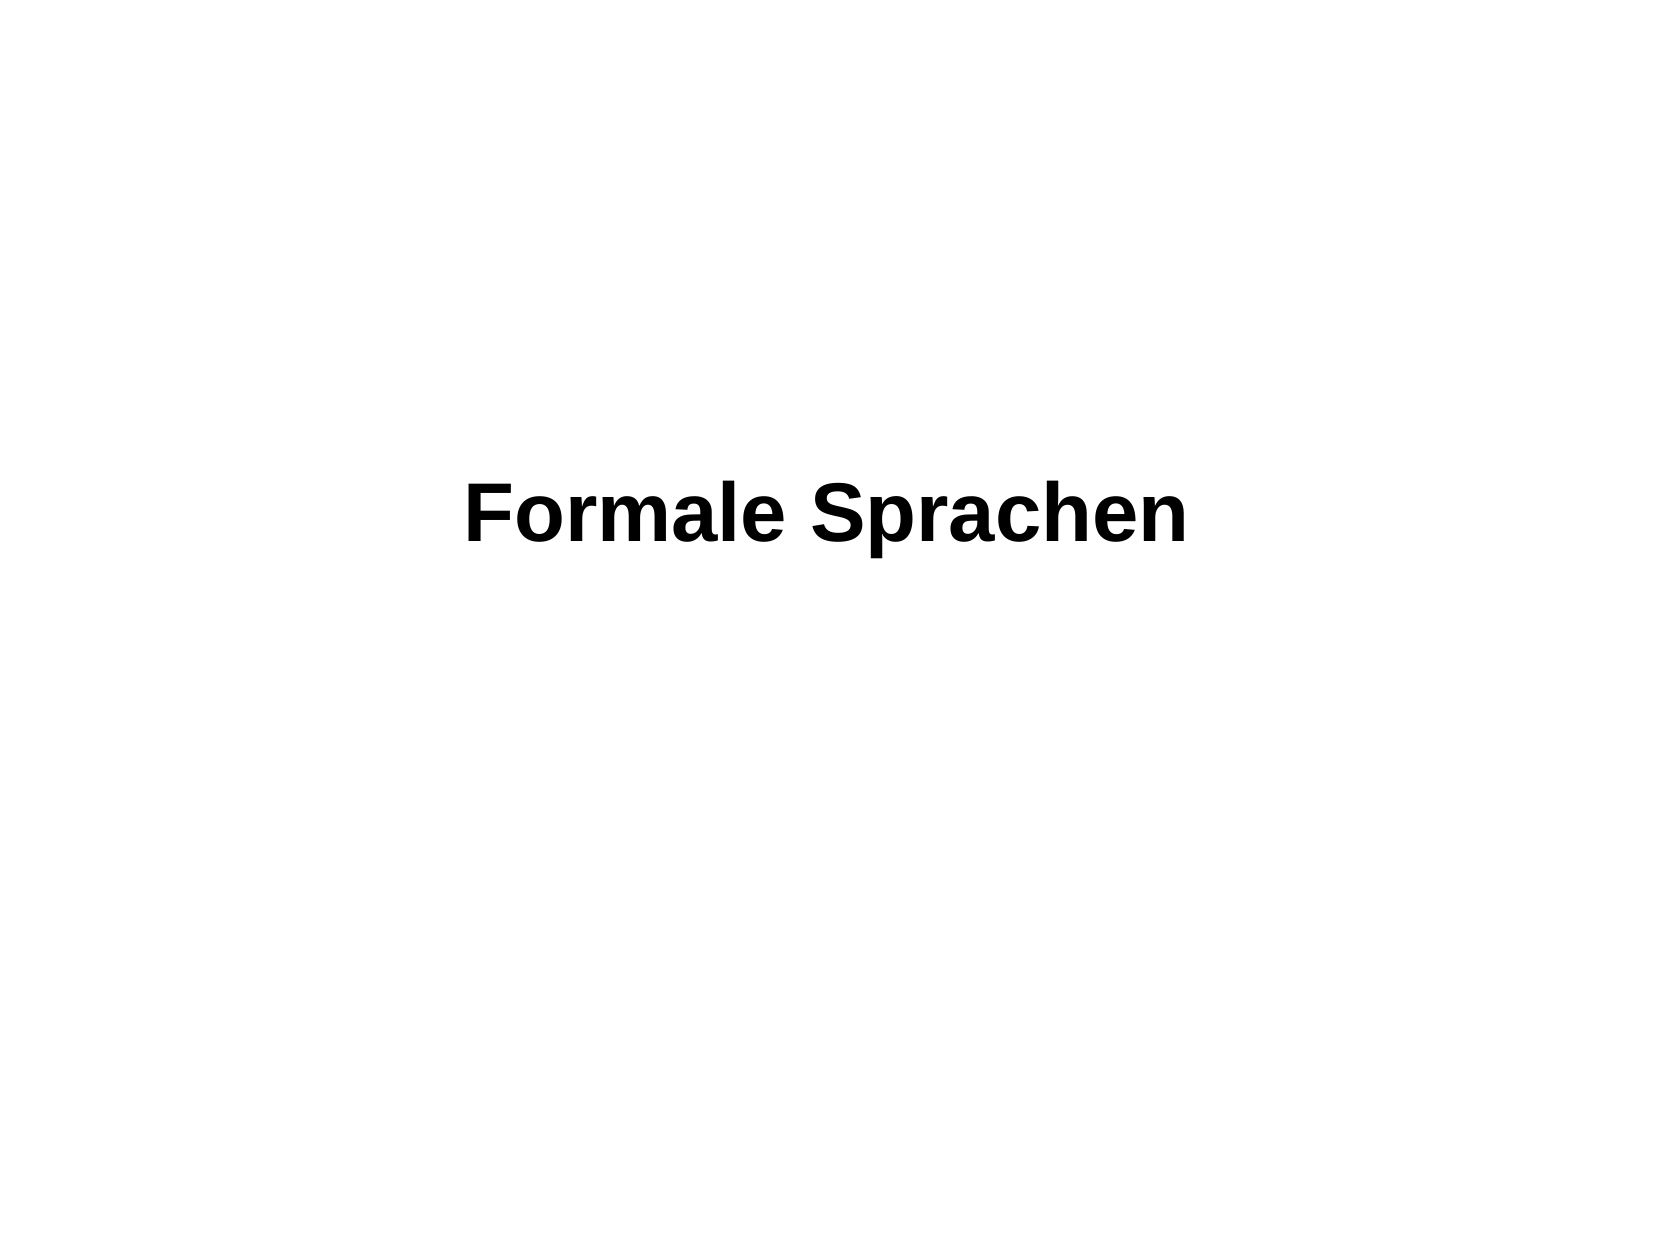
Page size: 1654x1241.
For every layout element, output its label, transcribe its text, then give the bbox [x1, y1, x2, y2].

title Formale Sprachen [82, 417, 1571, 610]
